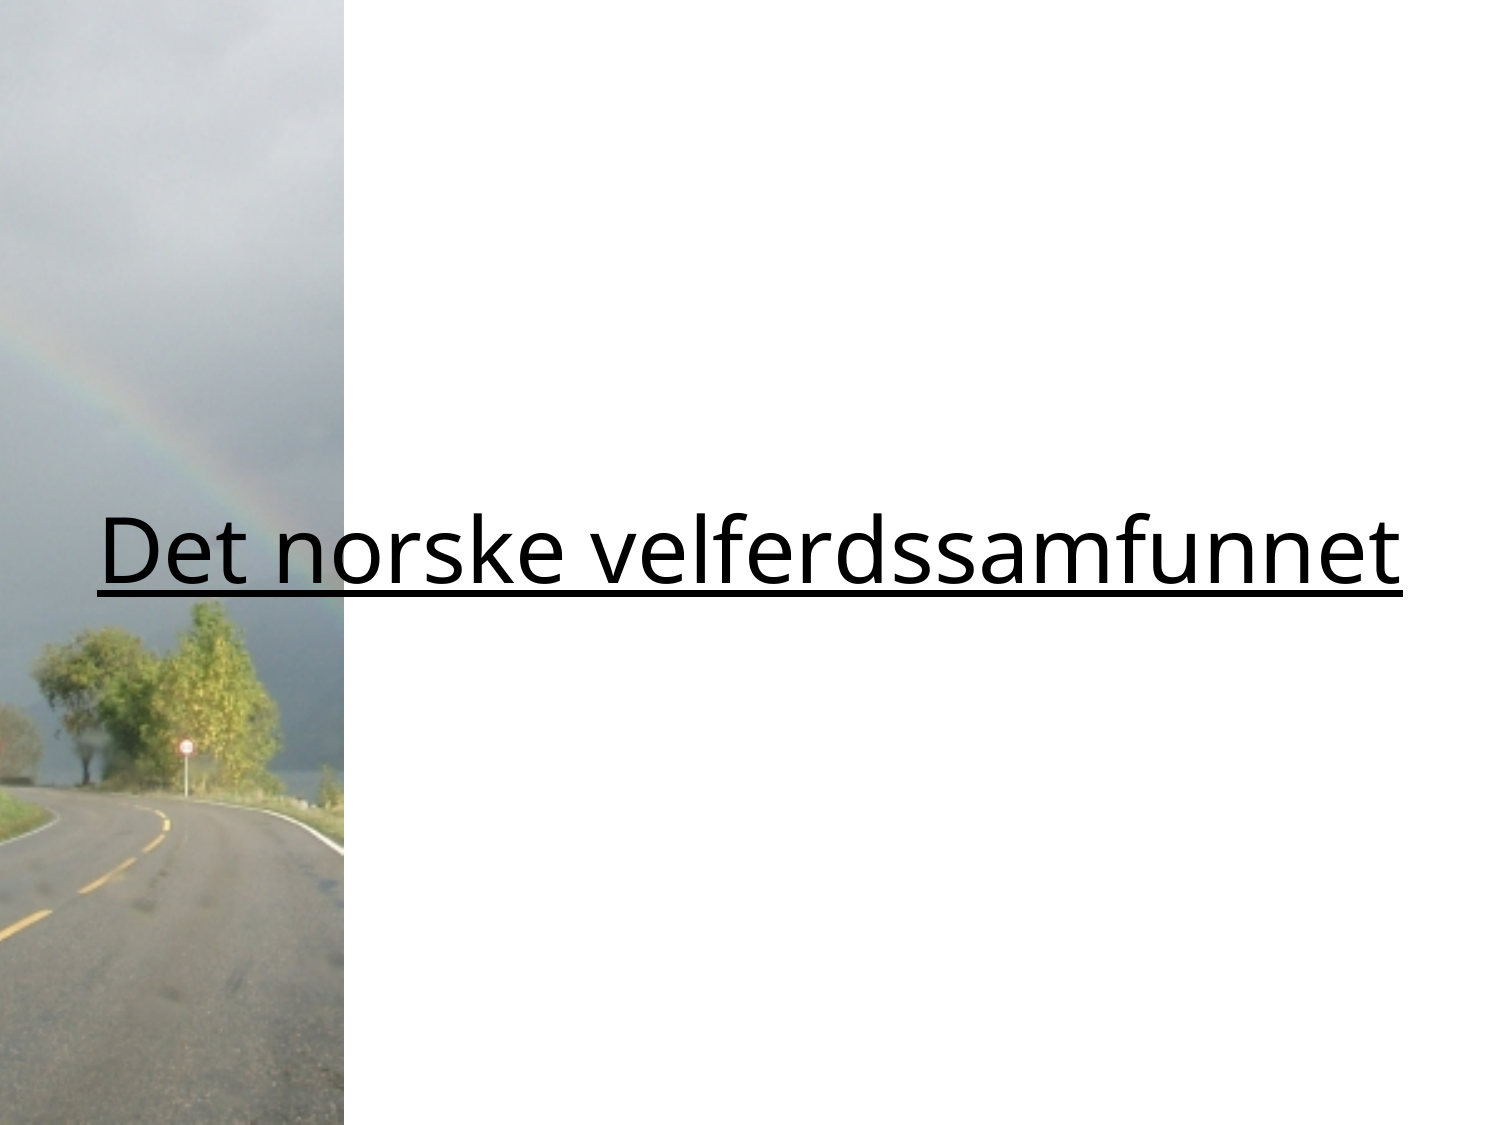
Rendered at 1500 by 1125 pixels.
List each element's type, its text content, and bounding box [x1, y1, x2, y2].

picture [0, 0, 344, 1125]
list Det norske velferdssamfunnet [75, 262, 1426, 752]
